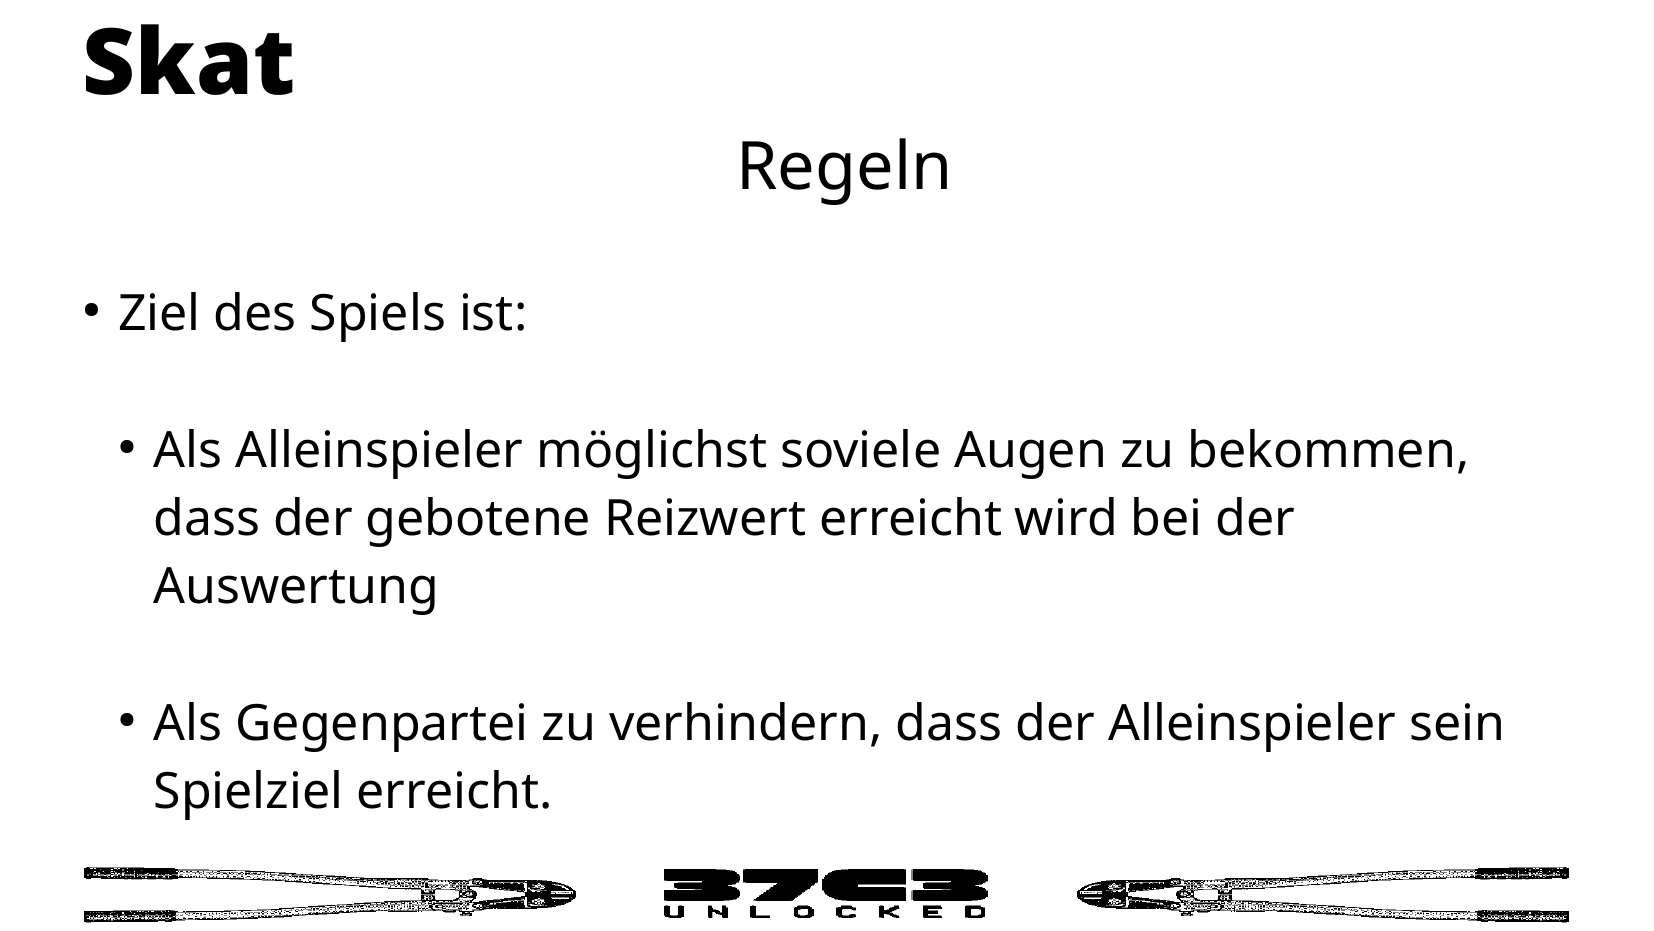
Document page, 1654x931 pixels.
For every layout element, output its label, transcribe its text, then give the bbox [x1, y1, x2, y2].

picture [0, 856, 1654, 931]
title Skat [82, 0, 1571, 118]
subtitle Regeln Ziel des Spiels ist: Als Alleinspieler möglichst soviele Augen zu bekommen, dass der gebotene Reizwert erreicht wird bei der Auswertung Als Gegenpartei zu verhindern, dass der Alleinspieler sein Spielziel erreicht. [82, 118, 1571, 827]
